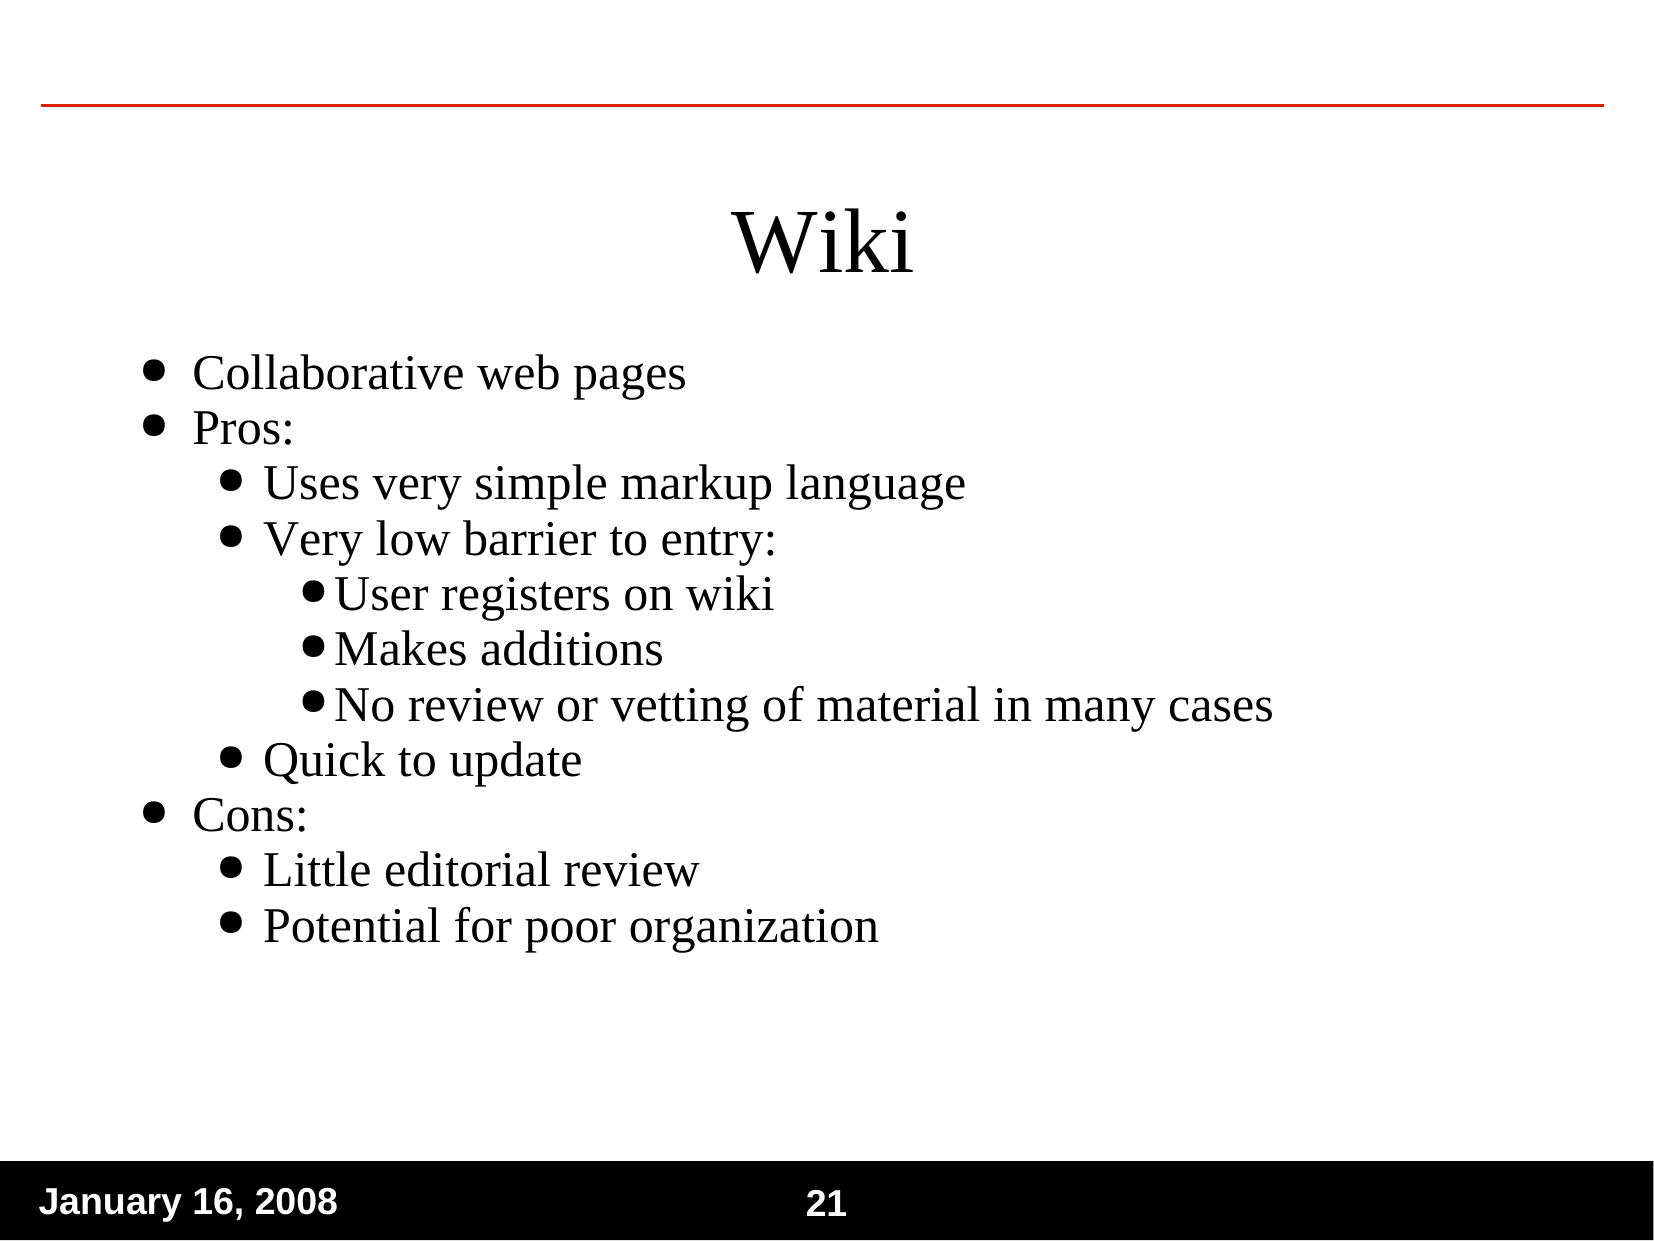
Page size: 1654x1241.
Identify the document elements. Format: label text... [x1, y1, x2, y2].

title Wiki [117, 137, 1530, 346]
list Collaborative web pages Pros: Uses very simple markup language Very low barrier to entry: User registers on wiki Makes additions No review or vetting of material in many cases Quick to update Cons: Little editorial review Potential for poor organization [121, 344, 1534, 1127]
